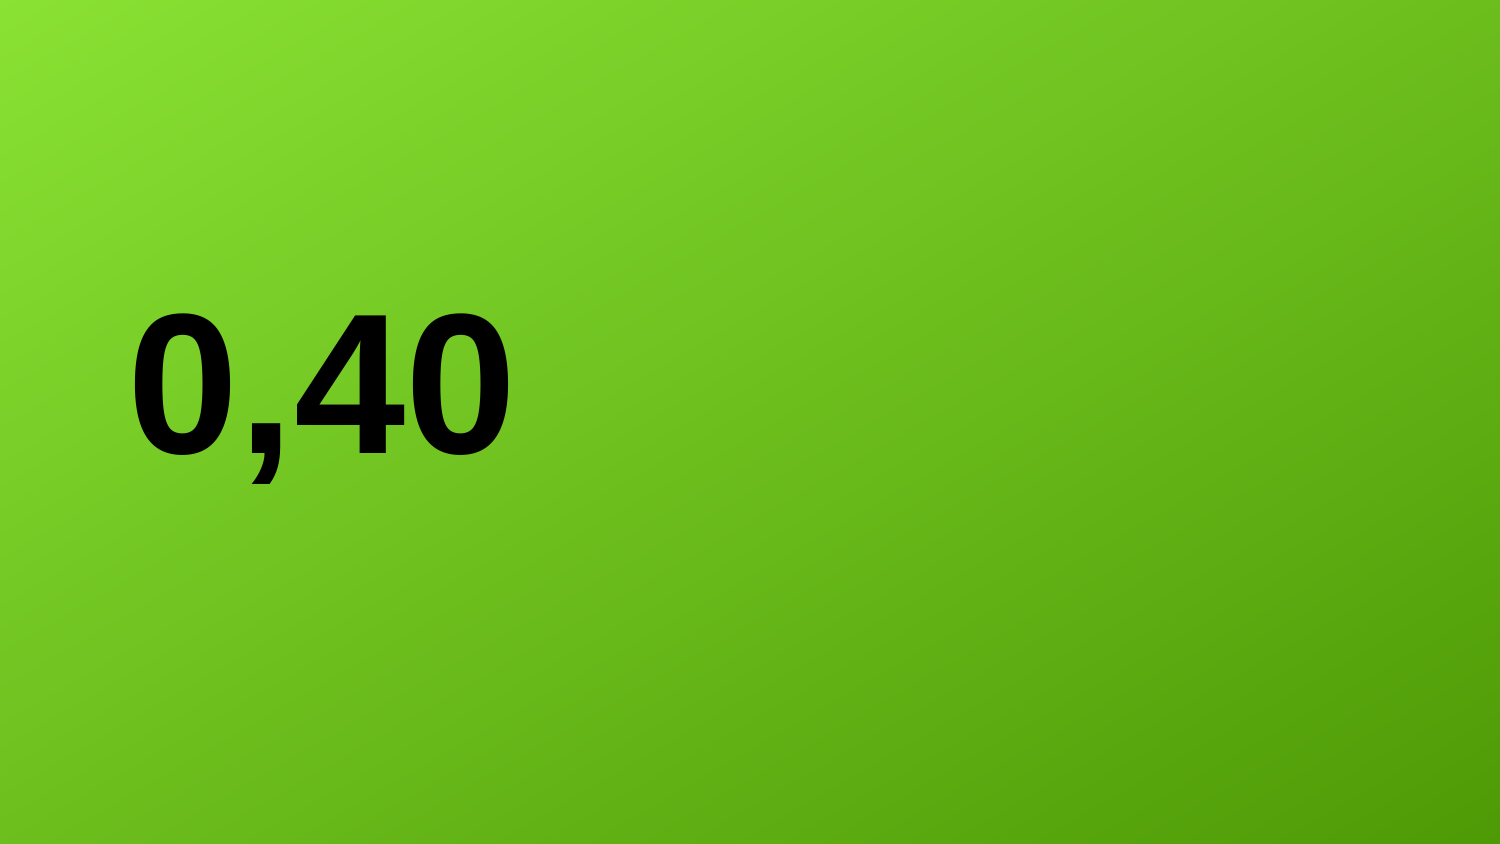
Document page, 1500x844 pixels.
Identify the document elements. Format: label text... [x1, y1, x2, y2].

title 0,40 [112, 318, 1388, 509]
